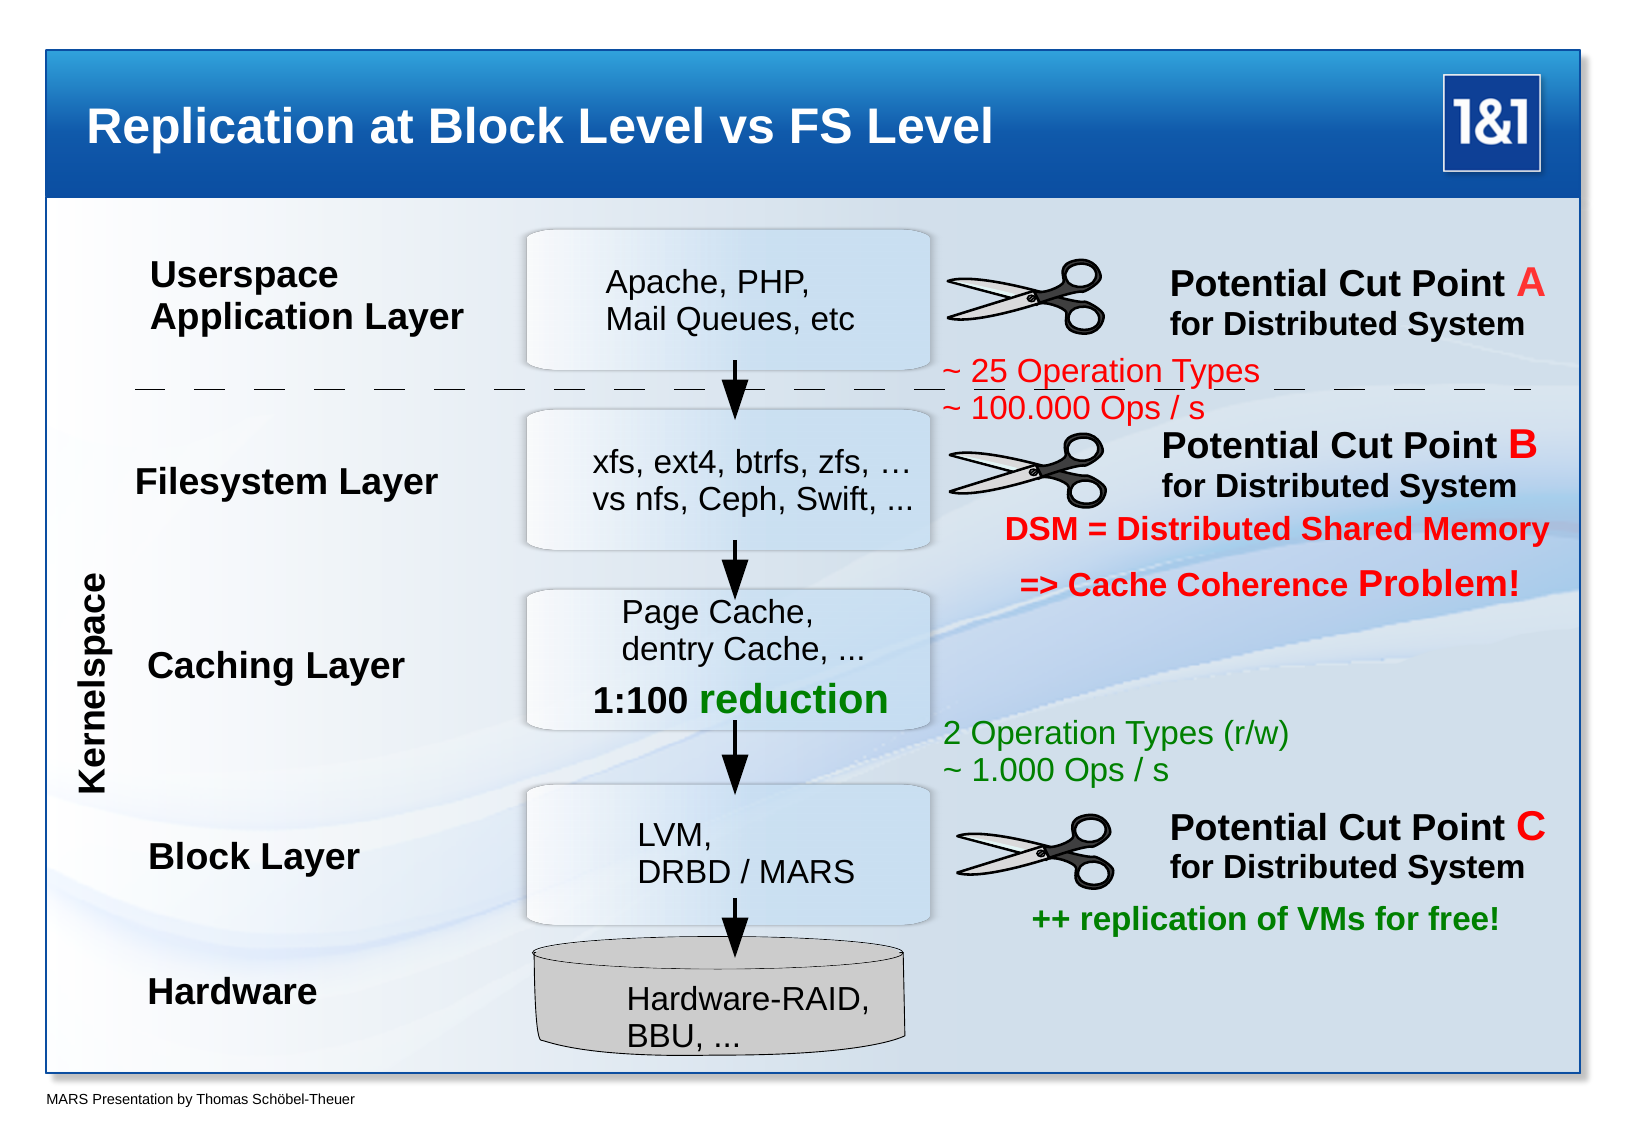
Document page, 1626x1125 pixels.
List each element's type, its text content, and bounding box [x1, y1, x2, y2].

text_box xfs, ext4, btrfs, zfs, … vs nfs, Ceph, Swift, ... [577, 436, 930, 526]
text_box Block Layer [133, 828, 376, 886]
text_box => Cache Coherence Problem! [1005, 554, 1536, 616]
text_box 2 Operation Types (r/w) ~ 1.000 Ops / s [928, 707, 1305, 797]
text_box 1:100 reduction [578, 668, 905, 730]
text_box Potential Cut Point B for Distributed System [1146, 413, 1554, 503]
footer MARS Presentation by Thomas Schöbel-Theuer [46, 1068, 561, 1125]
text_box DSM = Distributed Shared Memory [990, 503, 1566, 564]
text_box Userspace Application Layer [135, 246, 480, 346]
text_box Hardware [132, 963, 334, 1021]
text_box Caching Layer [132, 636, 421, 694]
picture [44, 48, 1597, 1111]
text_box Filesystem Layer [120, 453, 454, 511]
text_box Kernelspace [63, 557, 121, 811]
text_box Page Cache, dentry Cache, ... [606, 586, 886, 668]
text_box Apache, PHP, Mail Queues, etc [590, 256, 871, 346]
text_box ++ replication of VMs for free! [1016, 893, 1516, 946]
text_box Potential Cut Point A for Distributed System [1155, 251, 1562, 350]
title Replication at Block Level vs FS Level [86, 51, 1416, 196]
text_box Hardware-RAID, BBU, ... [611, 972, 886, 1062]
text_box LVM, DRBD / MARS [622, 809, 871, 898]
text_box ~ 25 Operation Types ~ 100.000 Ops / s [927, 345, 1276, 434]
text_box Potential Cut Point C for Distributed System [1155, 795, 1562, 894]
